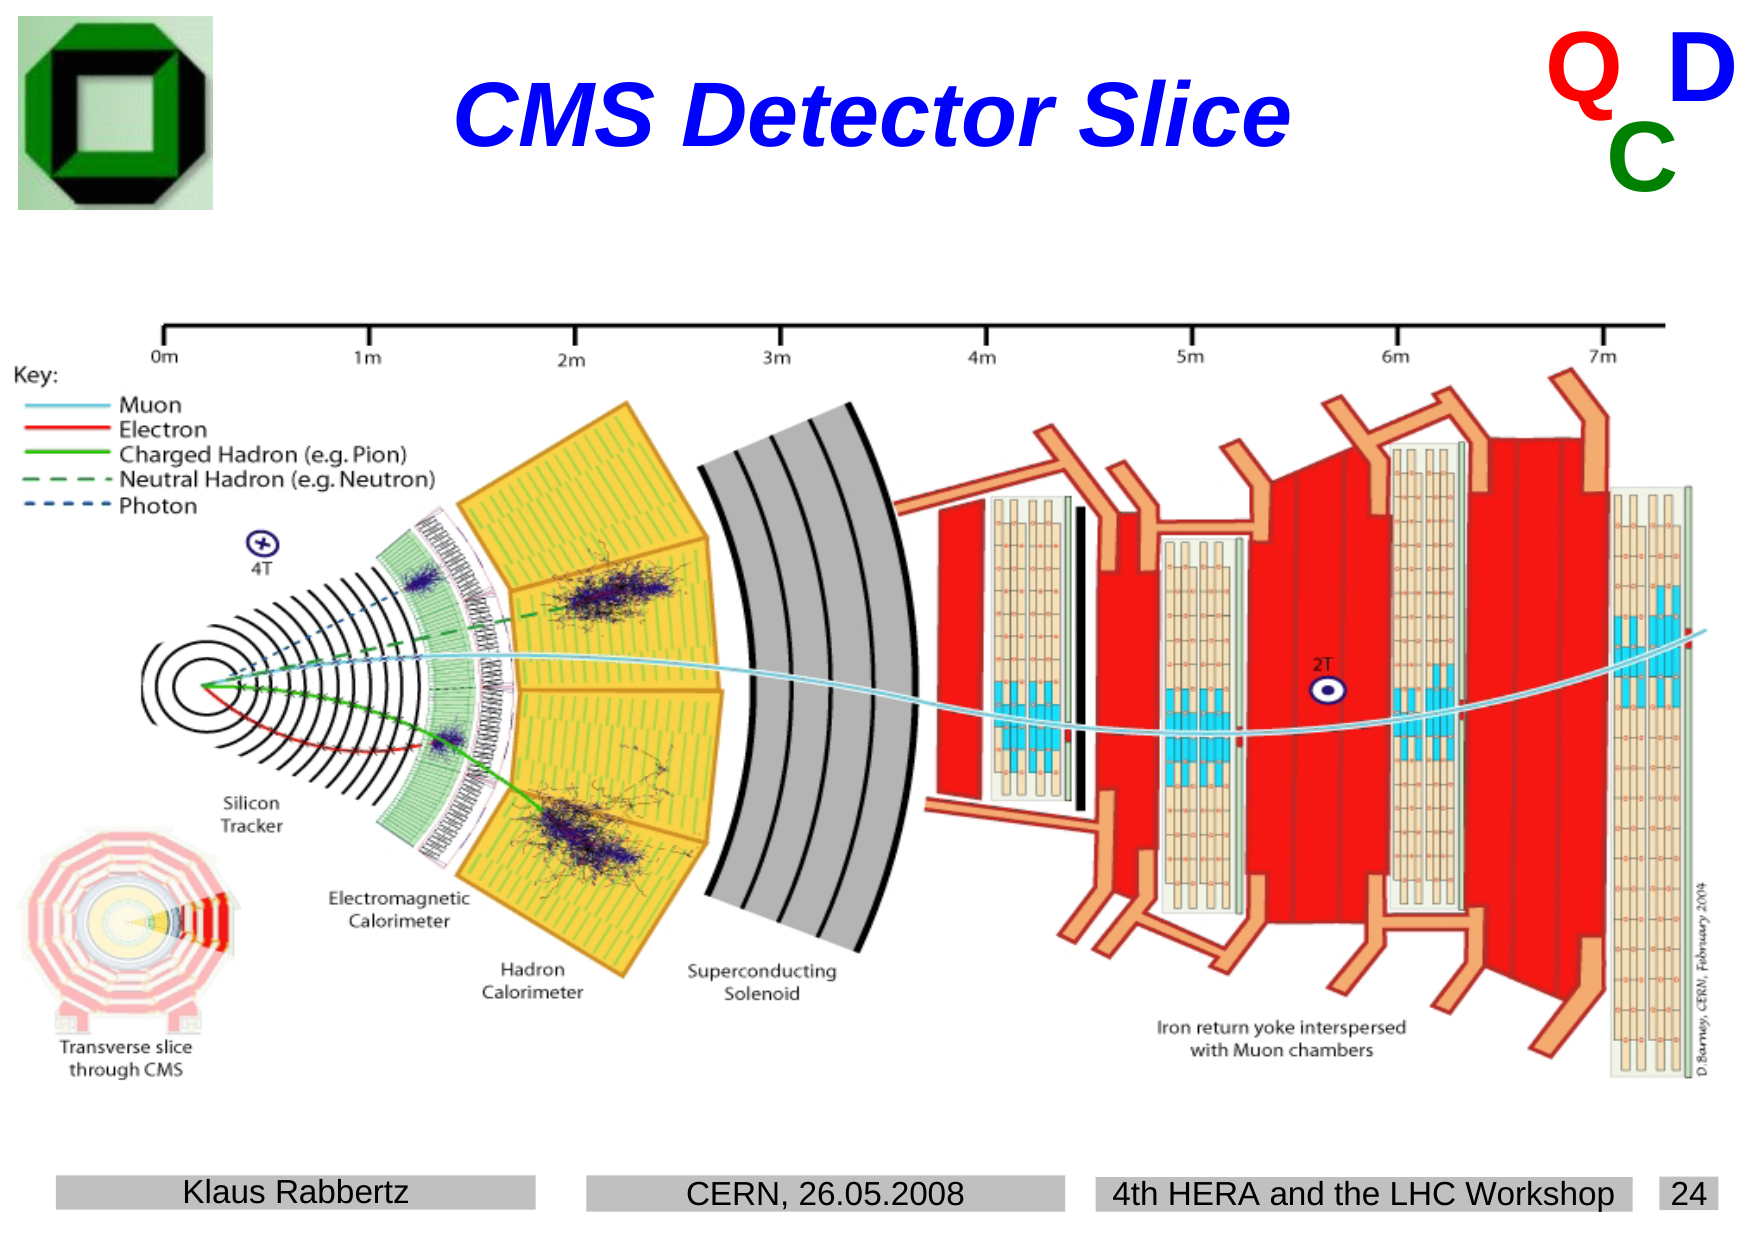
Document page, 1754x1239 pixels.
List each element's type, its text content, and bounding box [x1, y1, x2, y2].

picture [0, 310, 1721, 1149]
title CMS Detector Slice [220, 27, 1525, 202]
picture [18, 16, 213, 210]
